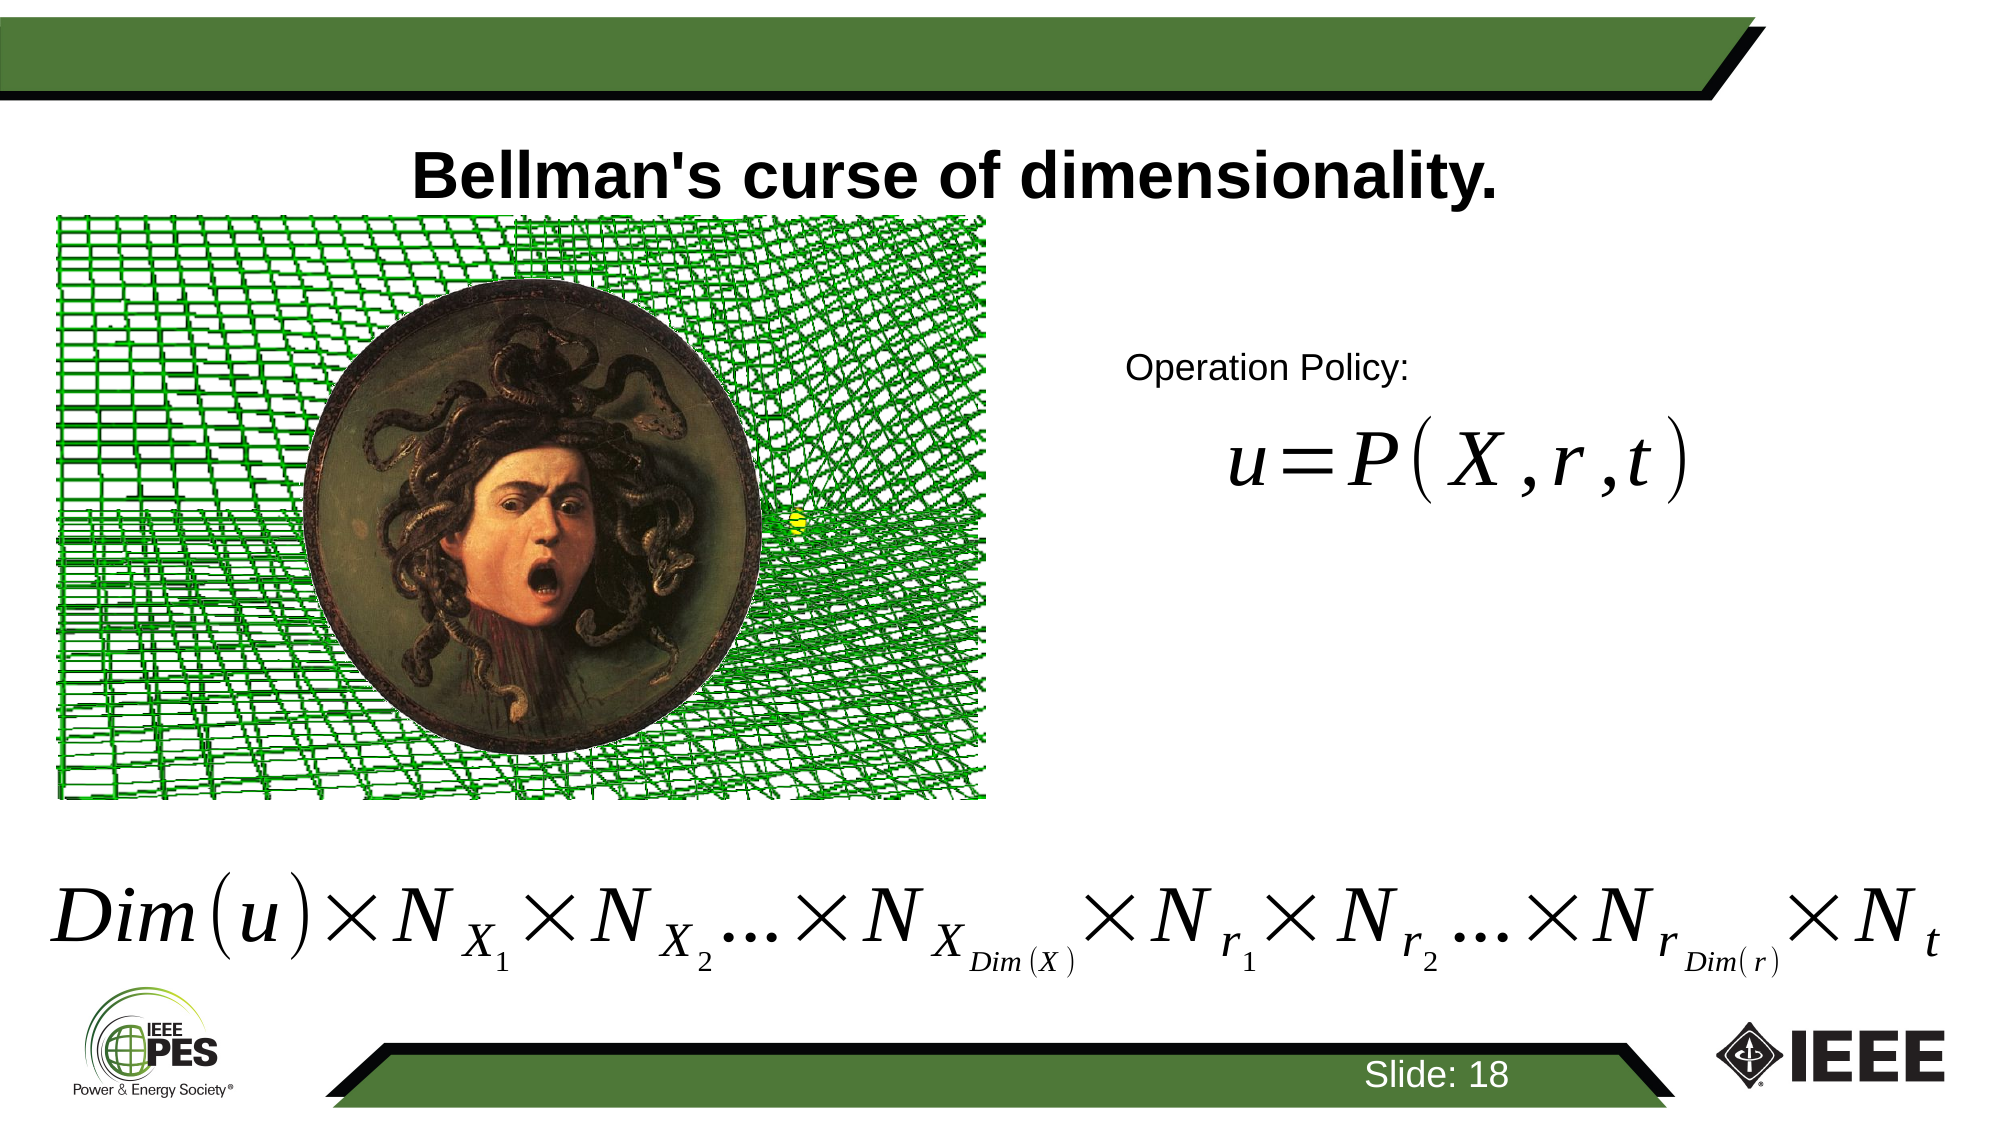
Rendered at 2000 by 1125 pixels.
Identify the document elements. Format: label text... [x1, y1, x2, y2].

picture [0, 0, 2000, 1125]
text_box Operation Policy: [1110, 339, 1536, 399]
chart [25, 865, 1961, 981]
title Bellman's curse of dimensionality. [317, 115, 1595, 237]
chart [1204, 410, 1712, 508]
